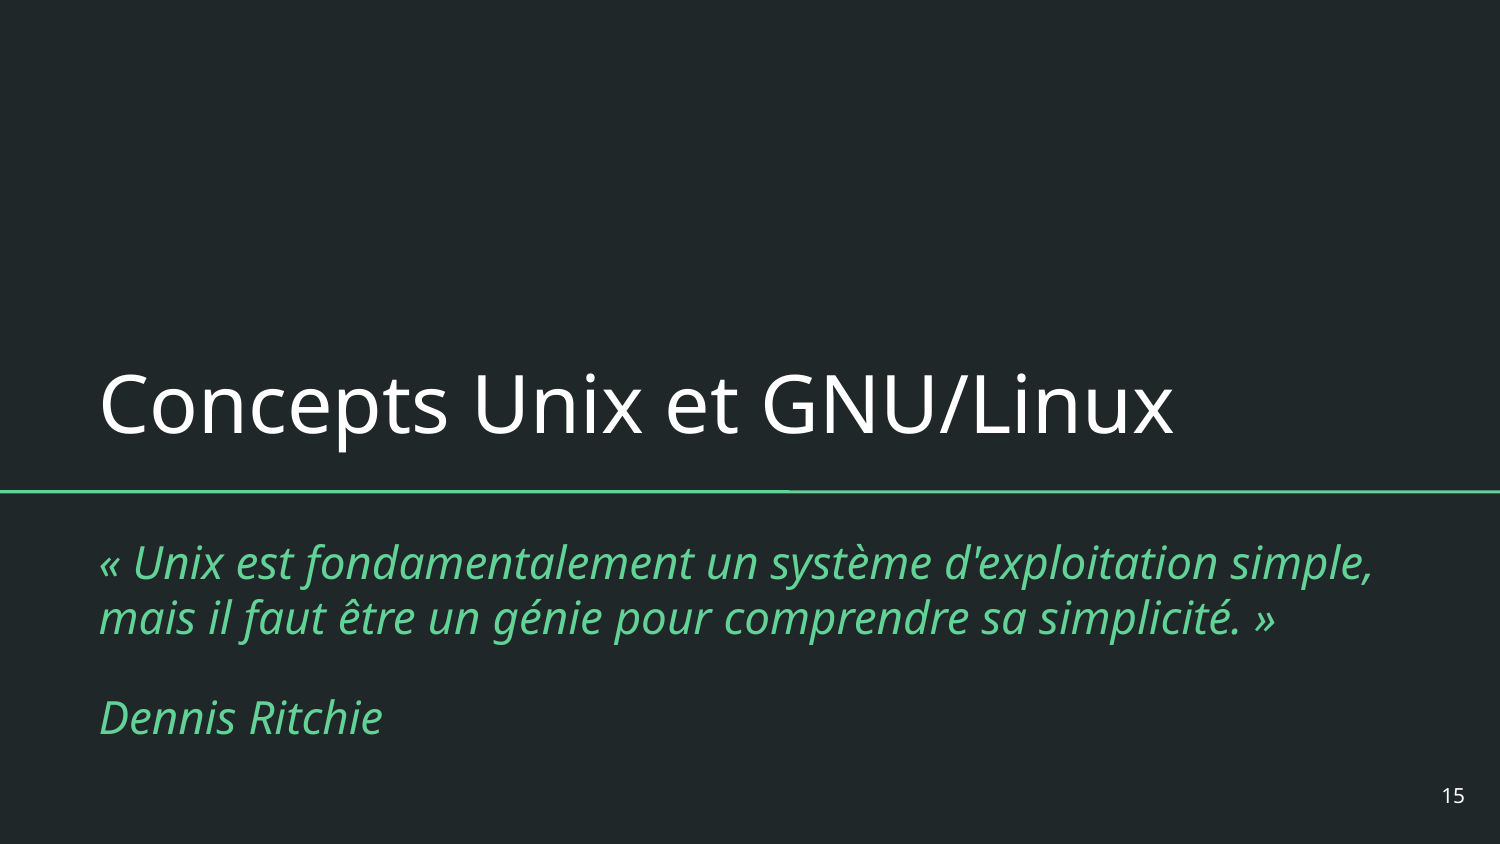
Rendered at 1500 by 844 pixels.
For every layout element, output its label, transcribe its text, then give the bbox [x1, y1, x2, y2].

title Concepts Unix et GNU/Linux [83, 337, 1417, 466]
text_box « Unix est fondamentalement un système d'exploitation simple, mais il faut être un génie pour comprendre sa simplicité. » Dennis Ritchie [83, 518, 1447, 759]
slide_number <numéro> [1389, 764, 1480, 830]
